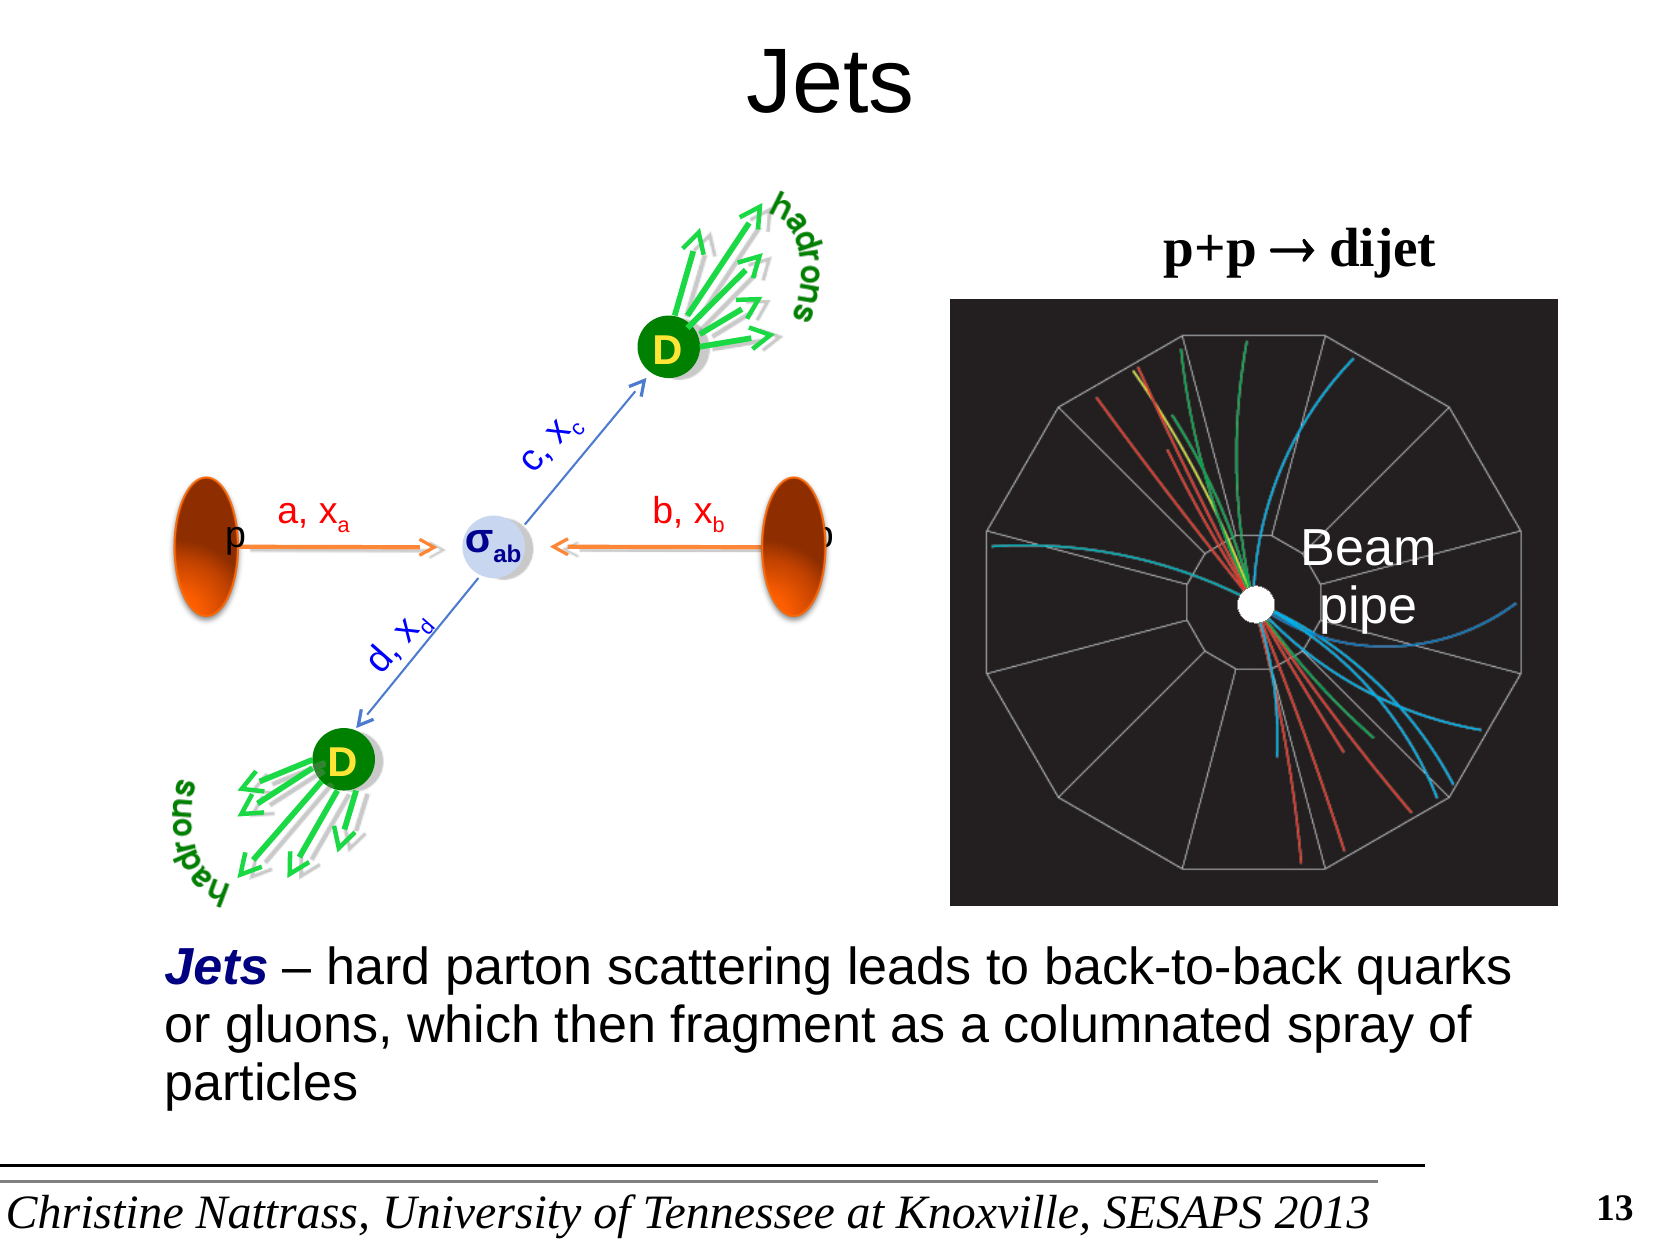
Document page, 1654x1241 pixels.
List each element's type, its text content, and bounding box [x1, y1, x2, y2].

picture [171, 742, 275, 909]
text_box p+p  dijet [1149, 209, 1464, 287]
text_box a, xa [262, 477, 401, 545]
picture [950, 299, 1558, 906]
title Jets [86, 11, 1575, 150]
text_box p [174, 502, 238, 563]
text_box d, xd [337, 553, 479, 702]
text_box b, xb [637, 477, 776, 545]
text_box D [312, 726, 401, 793]
picture [163, 470, 249, 630]
text_box Beam pipe [1274, 510, 1463, 642]
text_box D [637, 315, 725, 381]
text_box [1237, 585, 1274, 624]
text_box p [231, 529, 238, 545]
text_box Jets – hard parton scattering leads to back-to-back quarks or gluons, which then fragment as a columnated spray of particles [149, 929, 1575, 1119]
picture [709, 189, 824, 359]
picture [751, 470, 837, 630]
text_box c, xc [489, 352, 631, 501]
text_box σab [450, 503, 588, 576]
